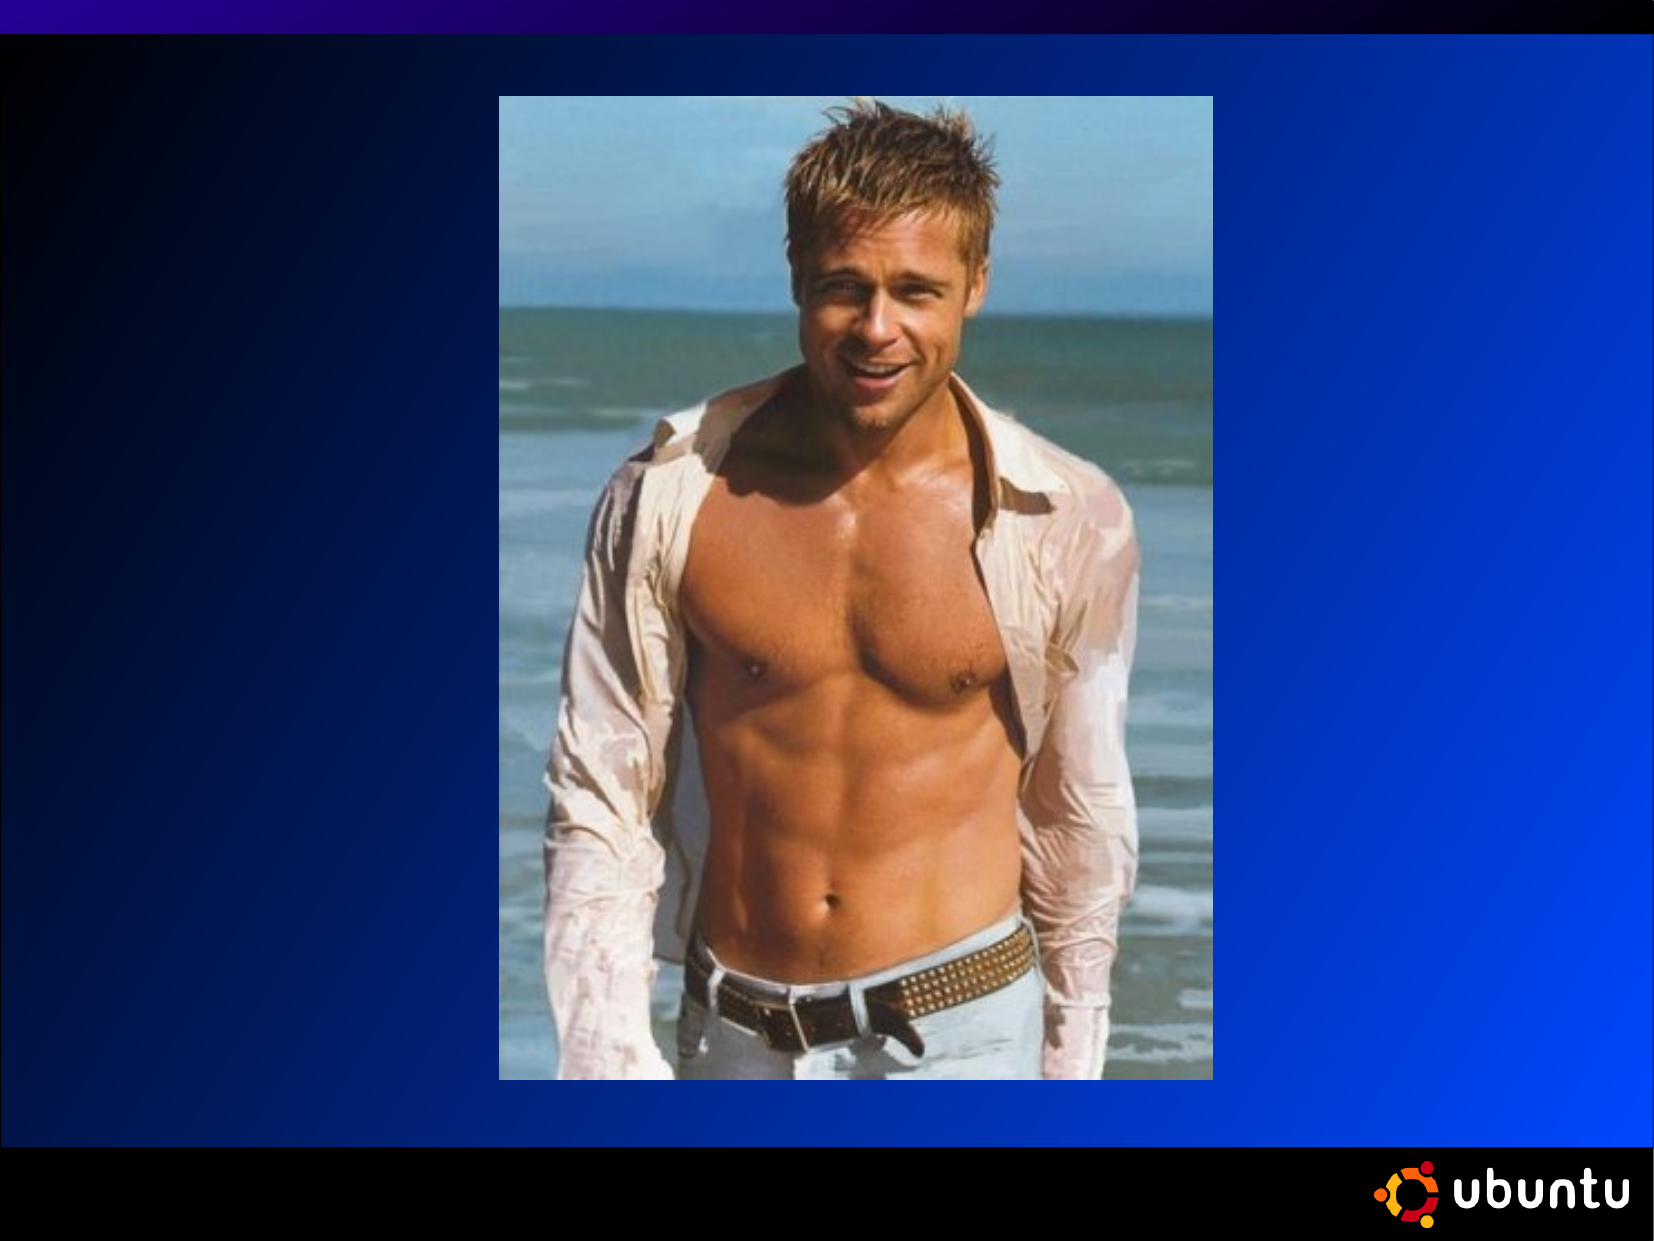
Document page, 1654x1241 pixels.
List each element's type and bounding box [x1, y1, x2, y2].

picture [1374, 1161, 1629, 1228]
text_box [0, 0, 1654, 1241]
picture [499, 96, 1213, 1080]
